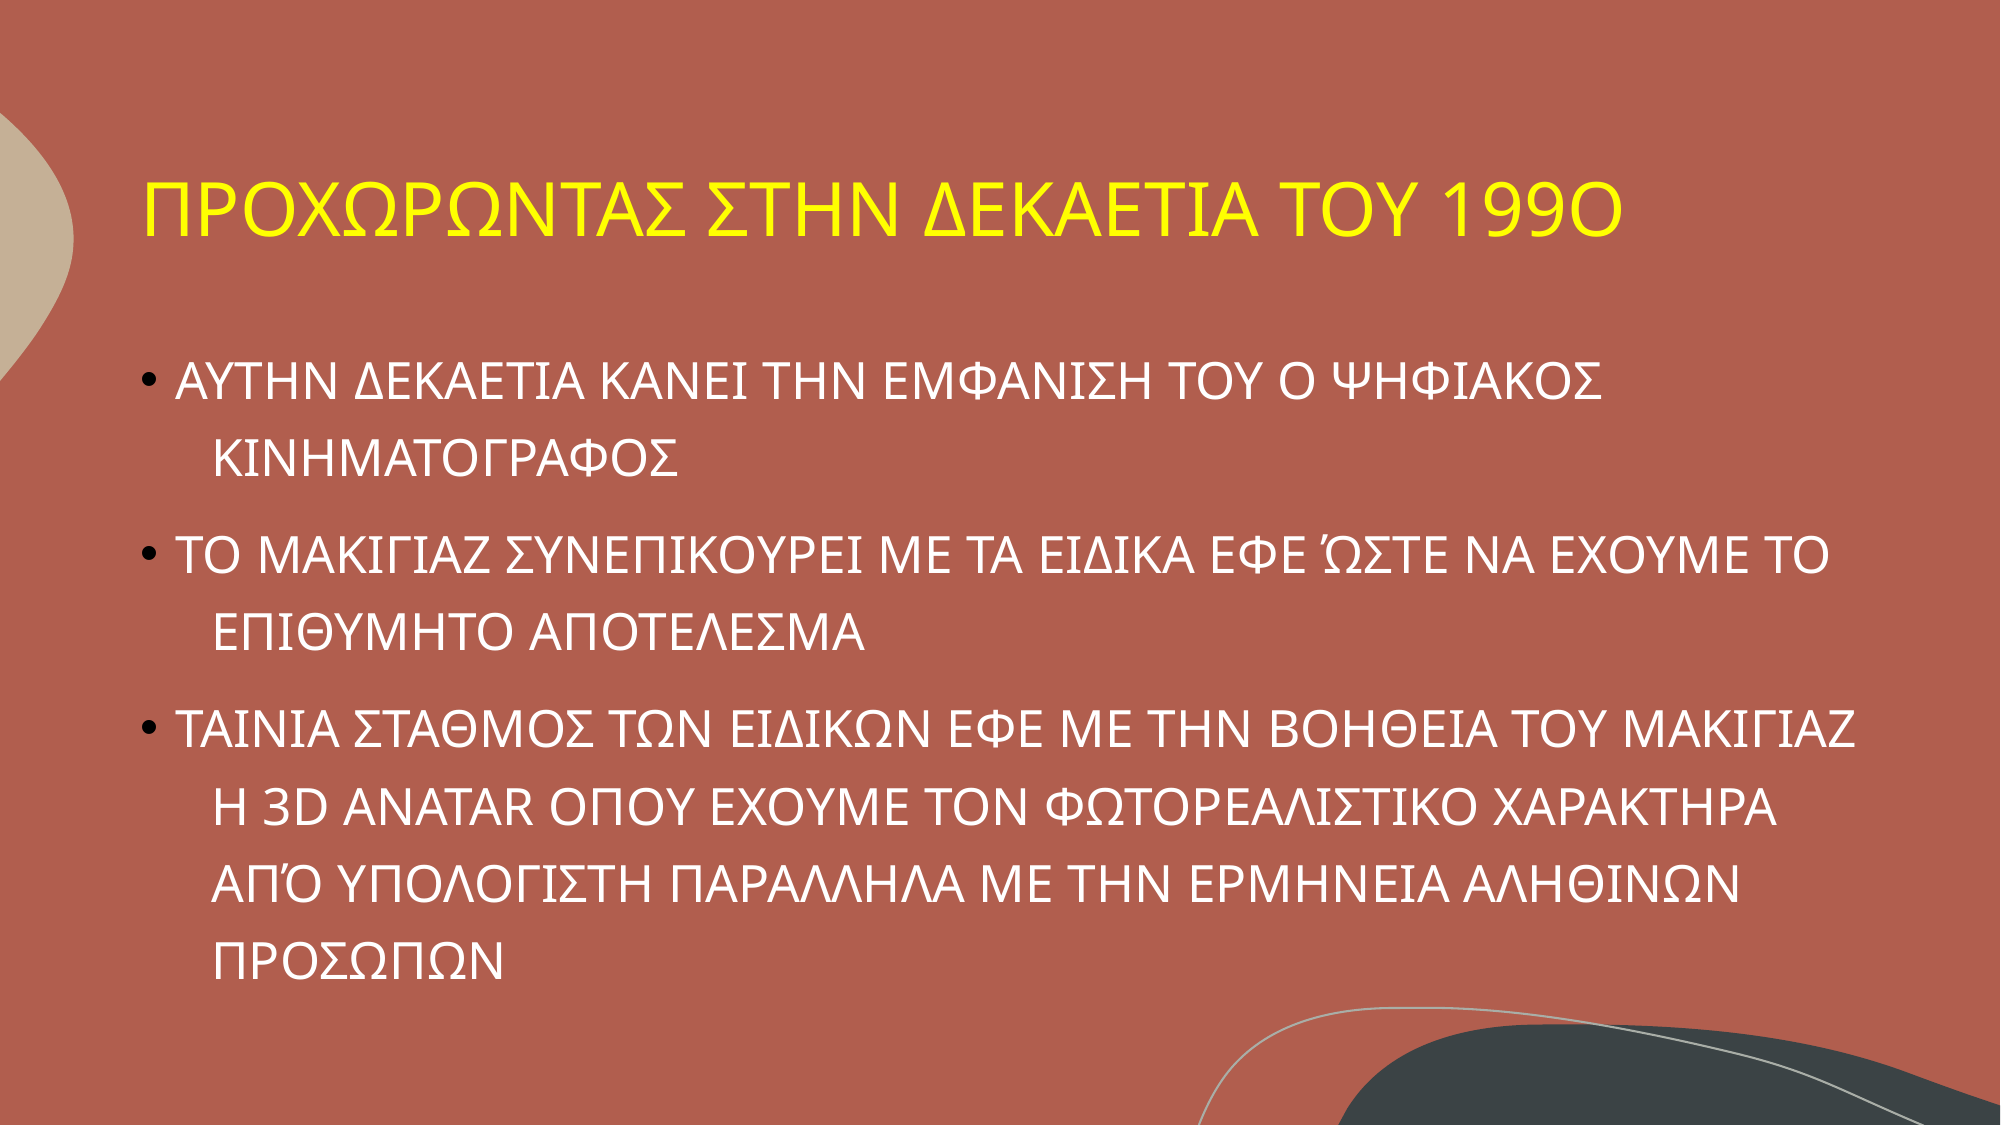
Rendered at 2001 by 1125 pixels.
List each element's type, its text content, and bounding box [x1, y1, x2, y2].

title ΠΡΟΧΩΡΩΝΤΑΣ ΣΤΗΝ ΔΕΚΑΕΤΙΑ ΤΟΥ 199Ο [125, 125, 1876, 300]
list ΑΥΤΗΝ ΔΕΚΑΕΤΙΑ ΚΑΝΕΙ ΤΗΝ ΕΜΦΑΝΙΣΗ ΤΟΥ Ο ΨΗΦΙΑΚΟΣ ΚΙΝΗΜΑΤΟΓΡΑΦΟΣ ΤΟ ΜΑΚΙΓΙΑΖ ΣΥΝΕΠΙΚΟΥΡΕΙ ΜΕ ΤΑ ΕΙΔΙΚΑ ΕΦΕ ΏΣΤΕ ΝΑ ΕΧΟΥΜΕ ΤΟ ΕΠΙΘΥΜΗΤΟ ΑΠΟΤΕΛΕΣΜΑ ΤΑΙΝΙΑ ΣΤΑΘΜΟΣ ΤΩΝ ΕΙΔΙΚΩΝ ΕΦΕ ΜΕ ΤΗΝ ΒΟΗΘΕΙΑ ΤΟΥ ΜΑΚΙΓΙΑΖ Η 3D ANATAR ΟΠΟΥ ΕΧΟΥΜΕ ΤΟΝ ΦΩΤΟΡΕΑΛΙΣΤΙΚΟ ΧΑΡΑΚΤΗΡΑ ΑΠΌ ΥΠΟΛΟΓΙΣΤΗ ΠΑΡΑΛΛΗΛΑ ΜΕ ΤΗΝ ΕΡΜΗΝΕΙΑ ΑΛΗΘΙΝΩΝ ΠΡΟΣΩΠΩΝ [125, 324, 1876, 1002]
